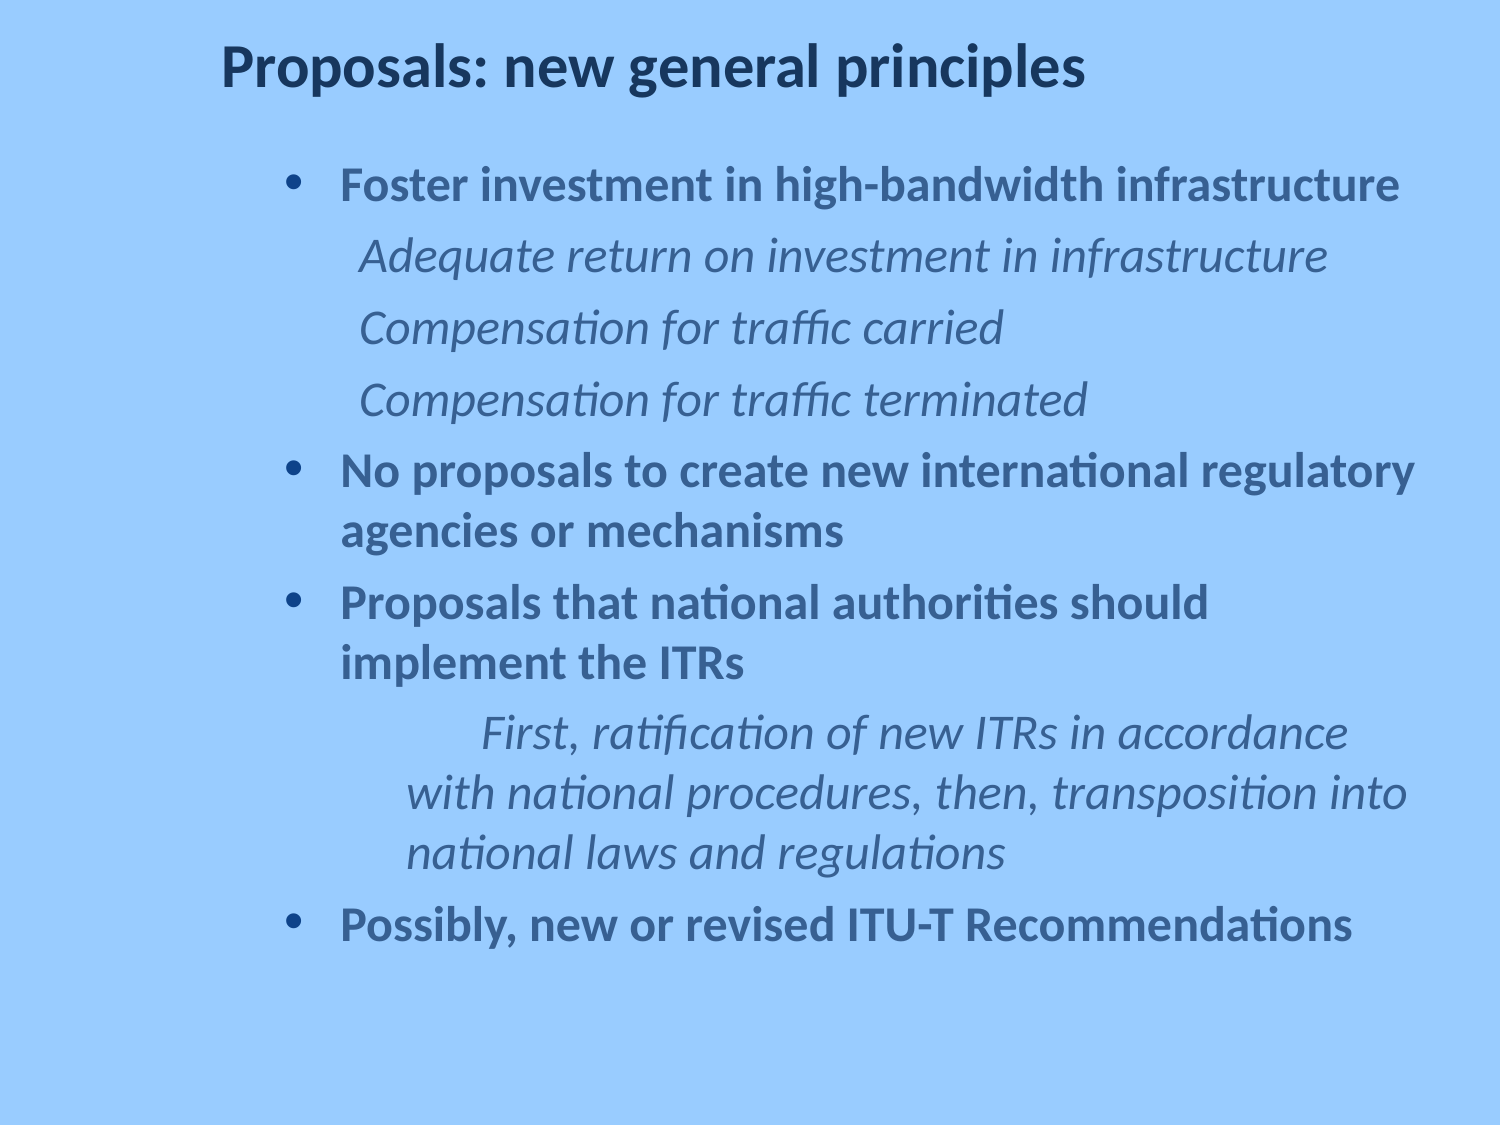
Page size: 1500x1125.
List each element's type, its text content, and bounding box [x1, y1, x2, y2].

text_box Foster investment in high-bandwidth infrastructure Adequate return on investment in infrastructure Compensation for traffic carried Compensation for traffic terminated No proposals to create new international regulatory agencies or mechanisms Proposals that national authorities should implement the ITRs First, ratification of new ITRs in accordance with national procedures, then, transposition into national laws and regulations Possibly, new or revised ITU-T Recommendations [269, 143, 1448, 966]
text_box Proposals: new general principles [206, 9, 1484, 109]
